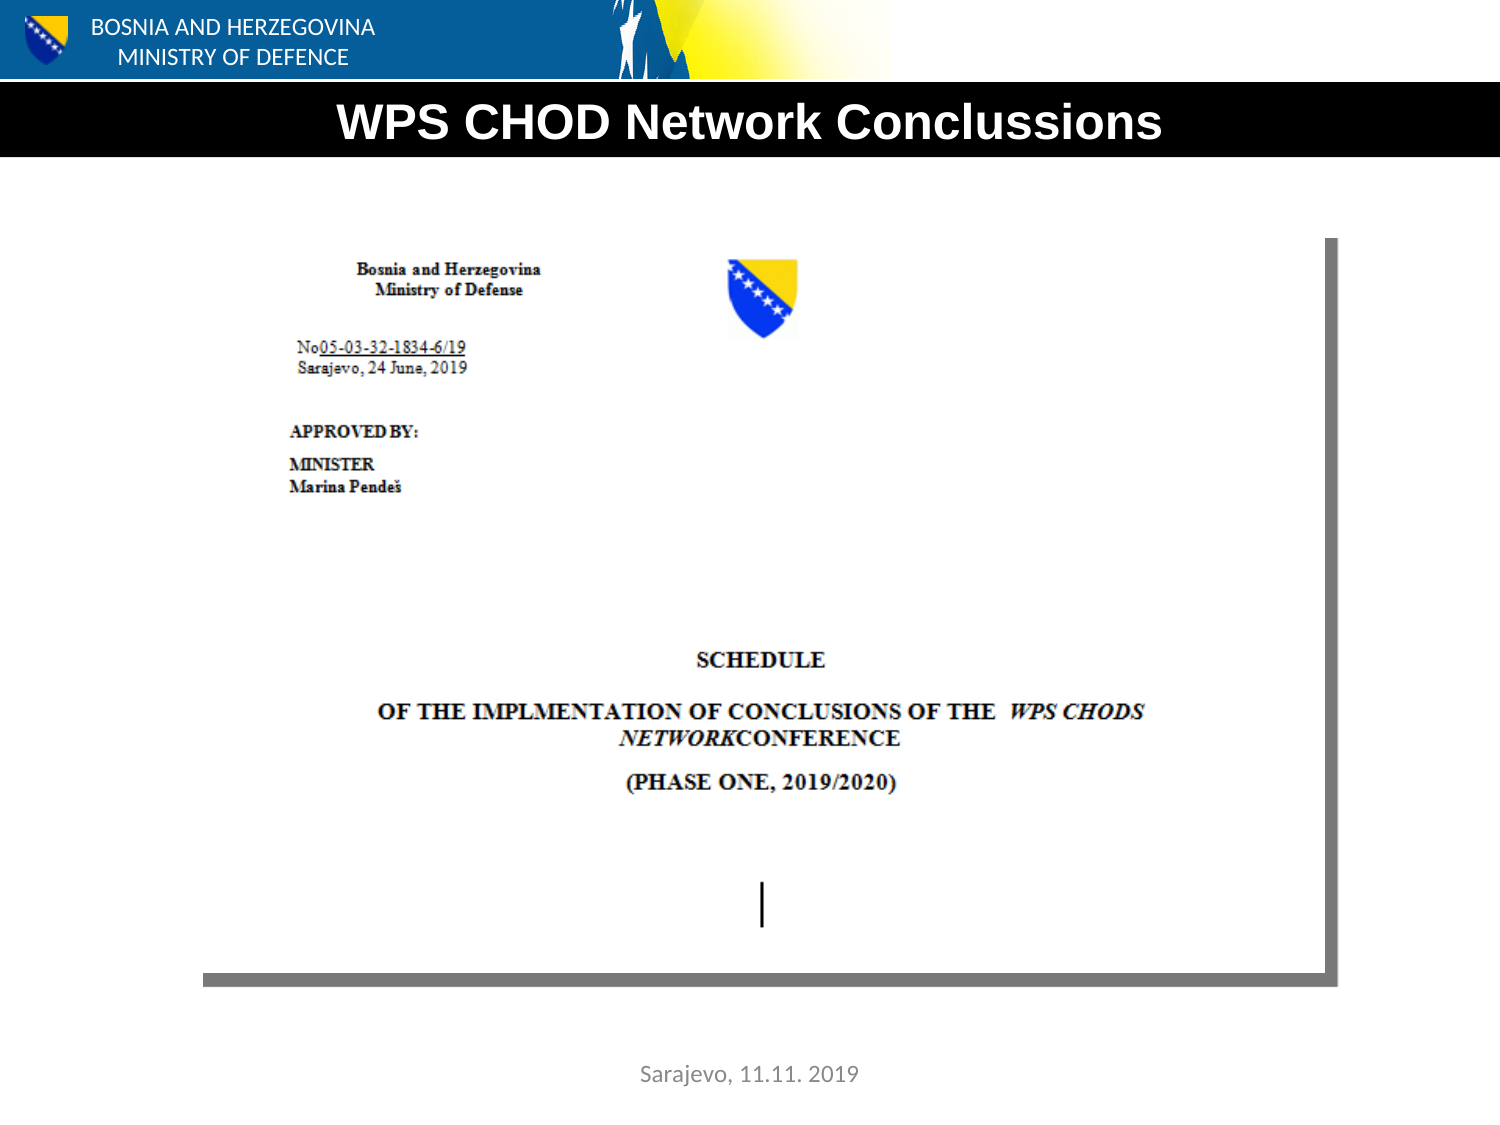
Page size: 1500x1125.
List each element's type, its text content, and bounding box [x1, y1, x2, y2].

text_box Sarajevo, 11.11. 2019 [512, 1042, 988, 1103]
picture [0, 0, 1500, 79]
title WPS CHOD Network Conclussions [0, 82, 1500, 158]
picture [187, 222, 1325, 973]
